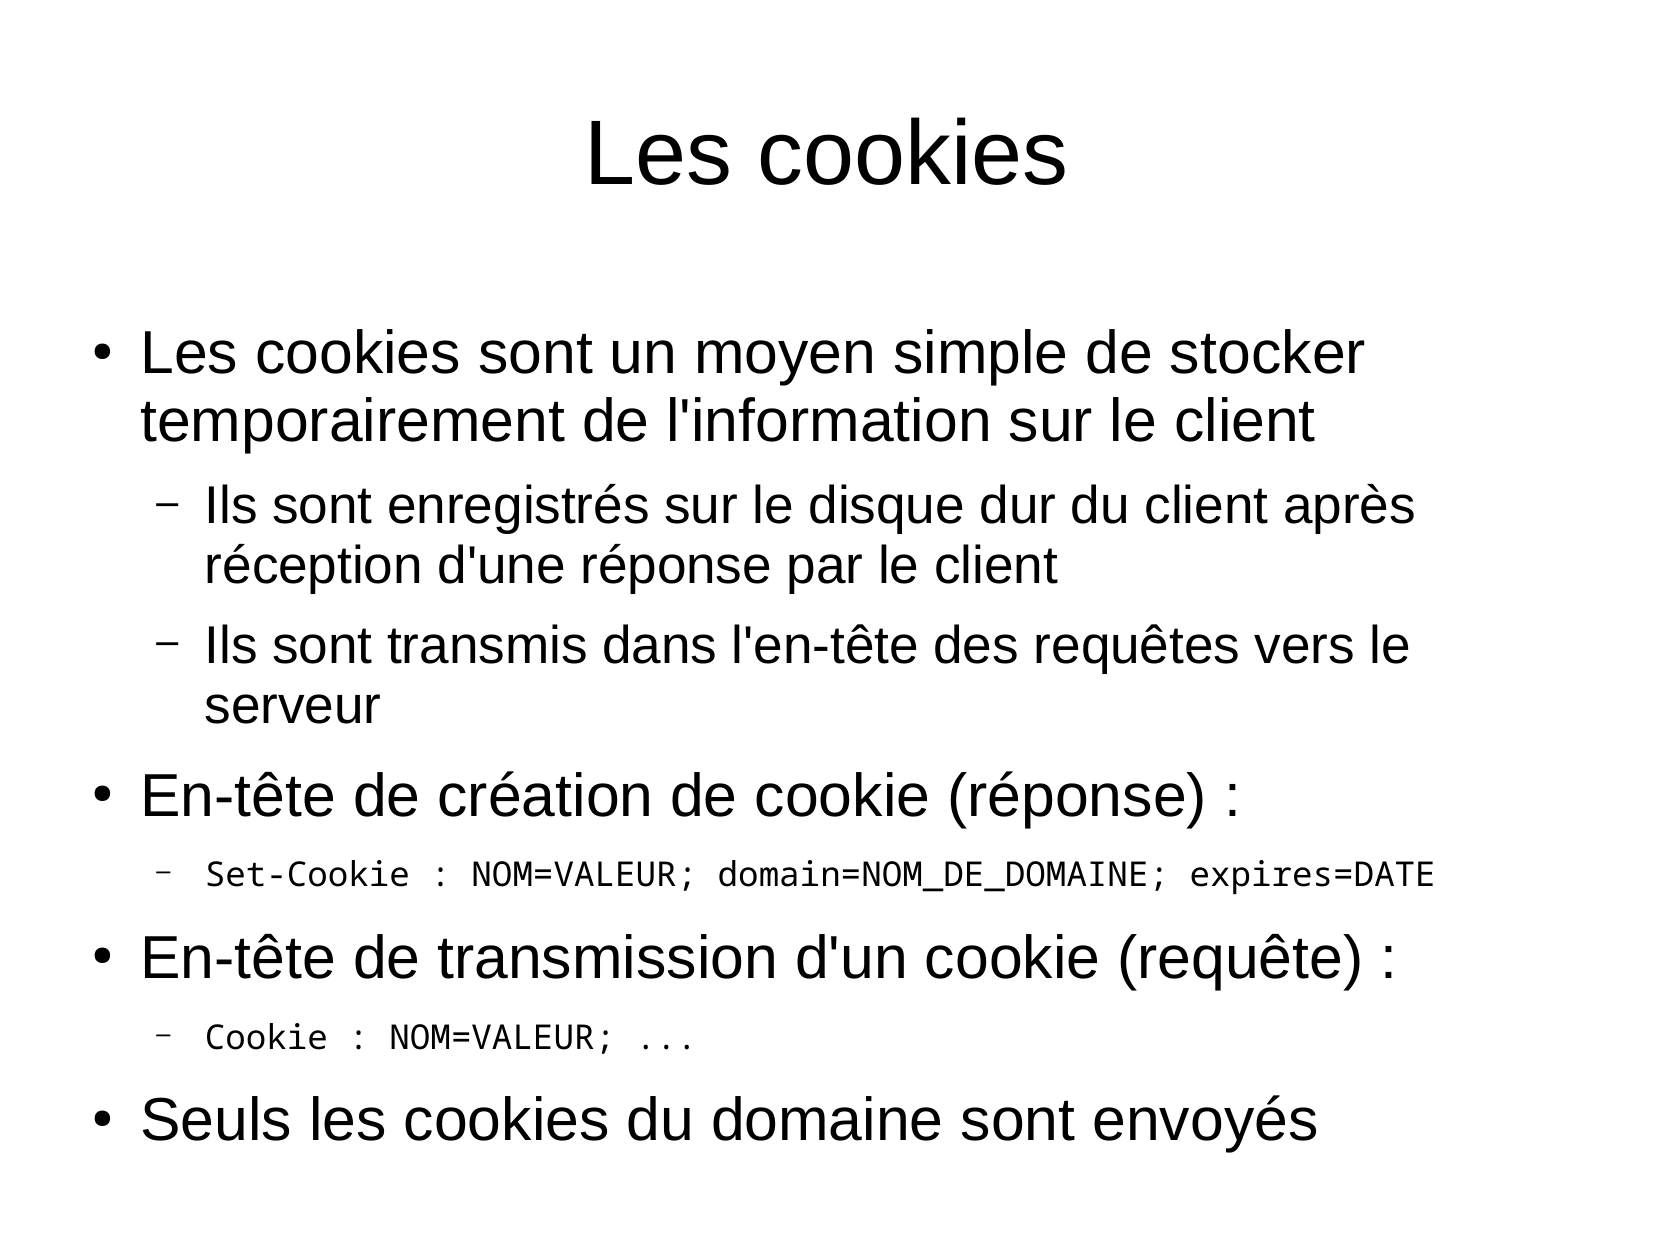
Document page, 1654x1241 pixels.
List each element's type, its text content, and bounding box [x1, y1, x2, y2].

title Les cookies [82, 49, 1571, 257]
list Les cookies sont un moyen simple de stocker temporairement de l'information sur le client Ils sont enregistrés sur le disque dur du client après réception d'une réponse par le client Ils sont transmis dans l'en-tête des requêtes vers le serveur En-tête de création de cookie (réponse) : Set-Cookie : NOM=VALEUR; domain=NOM_DE_DOMAINE; expires=DATE En-tête de transmission d'un cookie (requête) : Cookie : NOM=VALEUR; ... Seuls les cookies du domaine sont envoyés [75, 318, 1595, 1161]
